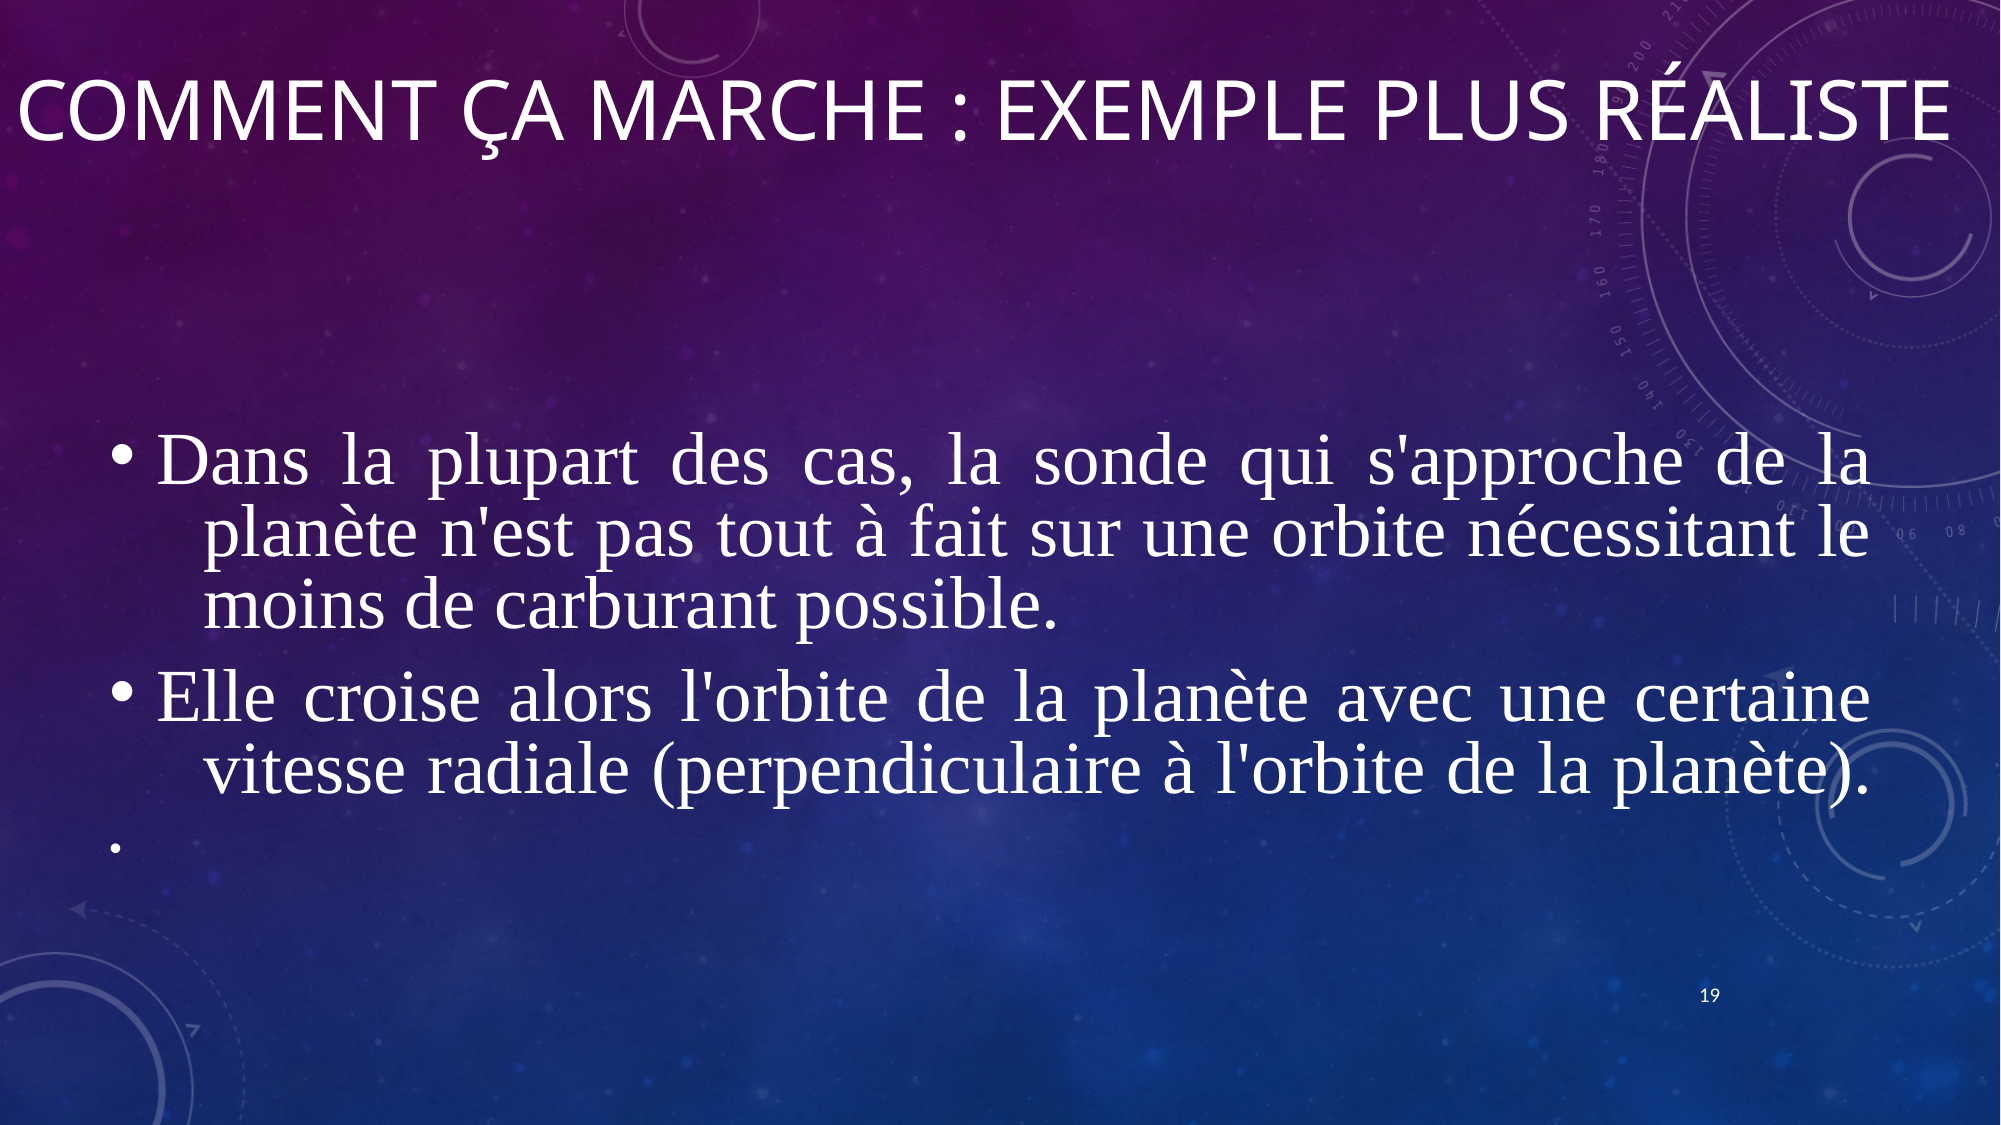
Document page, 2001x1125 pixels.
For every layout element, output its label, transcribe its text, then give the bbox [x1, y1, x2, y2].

text_box [1684, 963, 1775, 1026]
title Comment ça marche : exemple plus réaliste [0, 38, 2000, 176]
list Dans la plupart des cas, la sonde qui s'approche de la planète n'est pas tout à fait sur une orbite nécessitant le moins de carburant possible. Elle croise alors l'orbite de la planète avec une certaine vitesse radiale (perpendiculaire à l'orbite de la planète). [94, 154, 1889, 1125]
